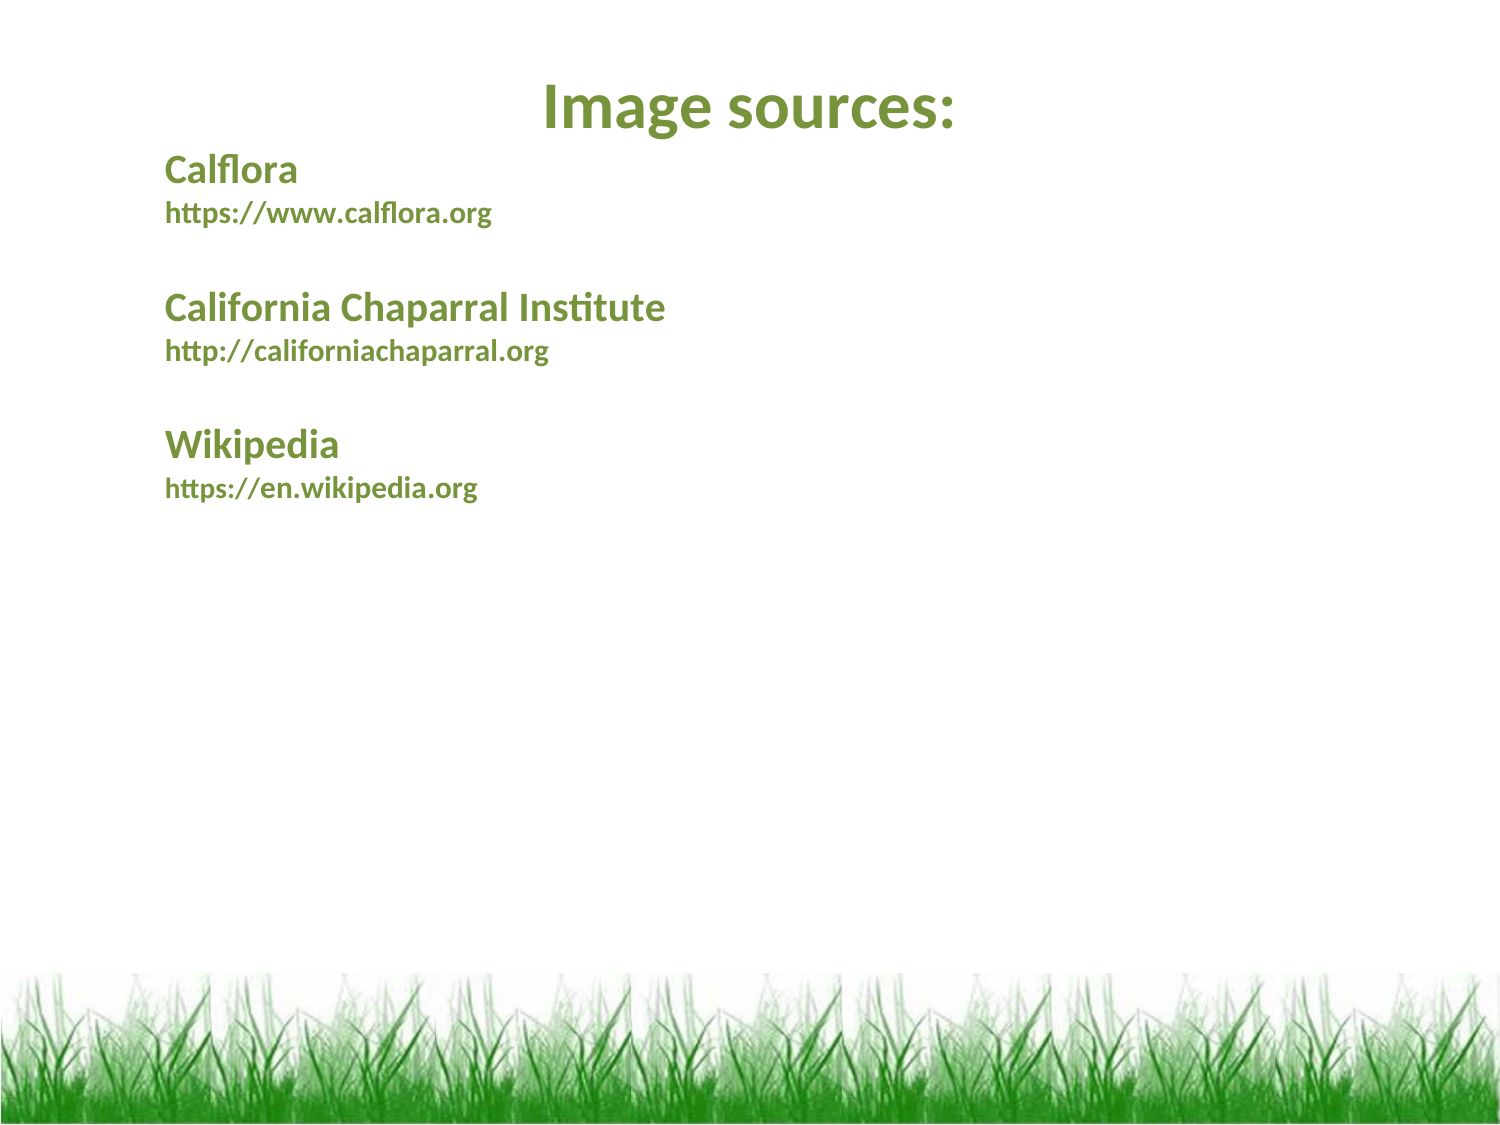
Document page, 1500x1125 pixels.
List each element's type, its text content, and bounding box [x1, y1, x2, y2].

text_box Image sources: Calflora https://www.calflora.org California Chaparral Institute http://californiachaparral.org Wikipedia https://en.wikipedia.org [150, 54, 1351, 601]
picture [0, 972, 1500, 1125]
